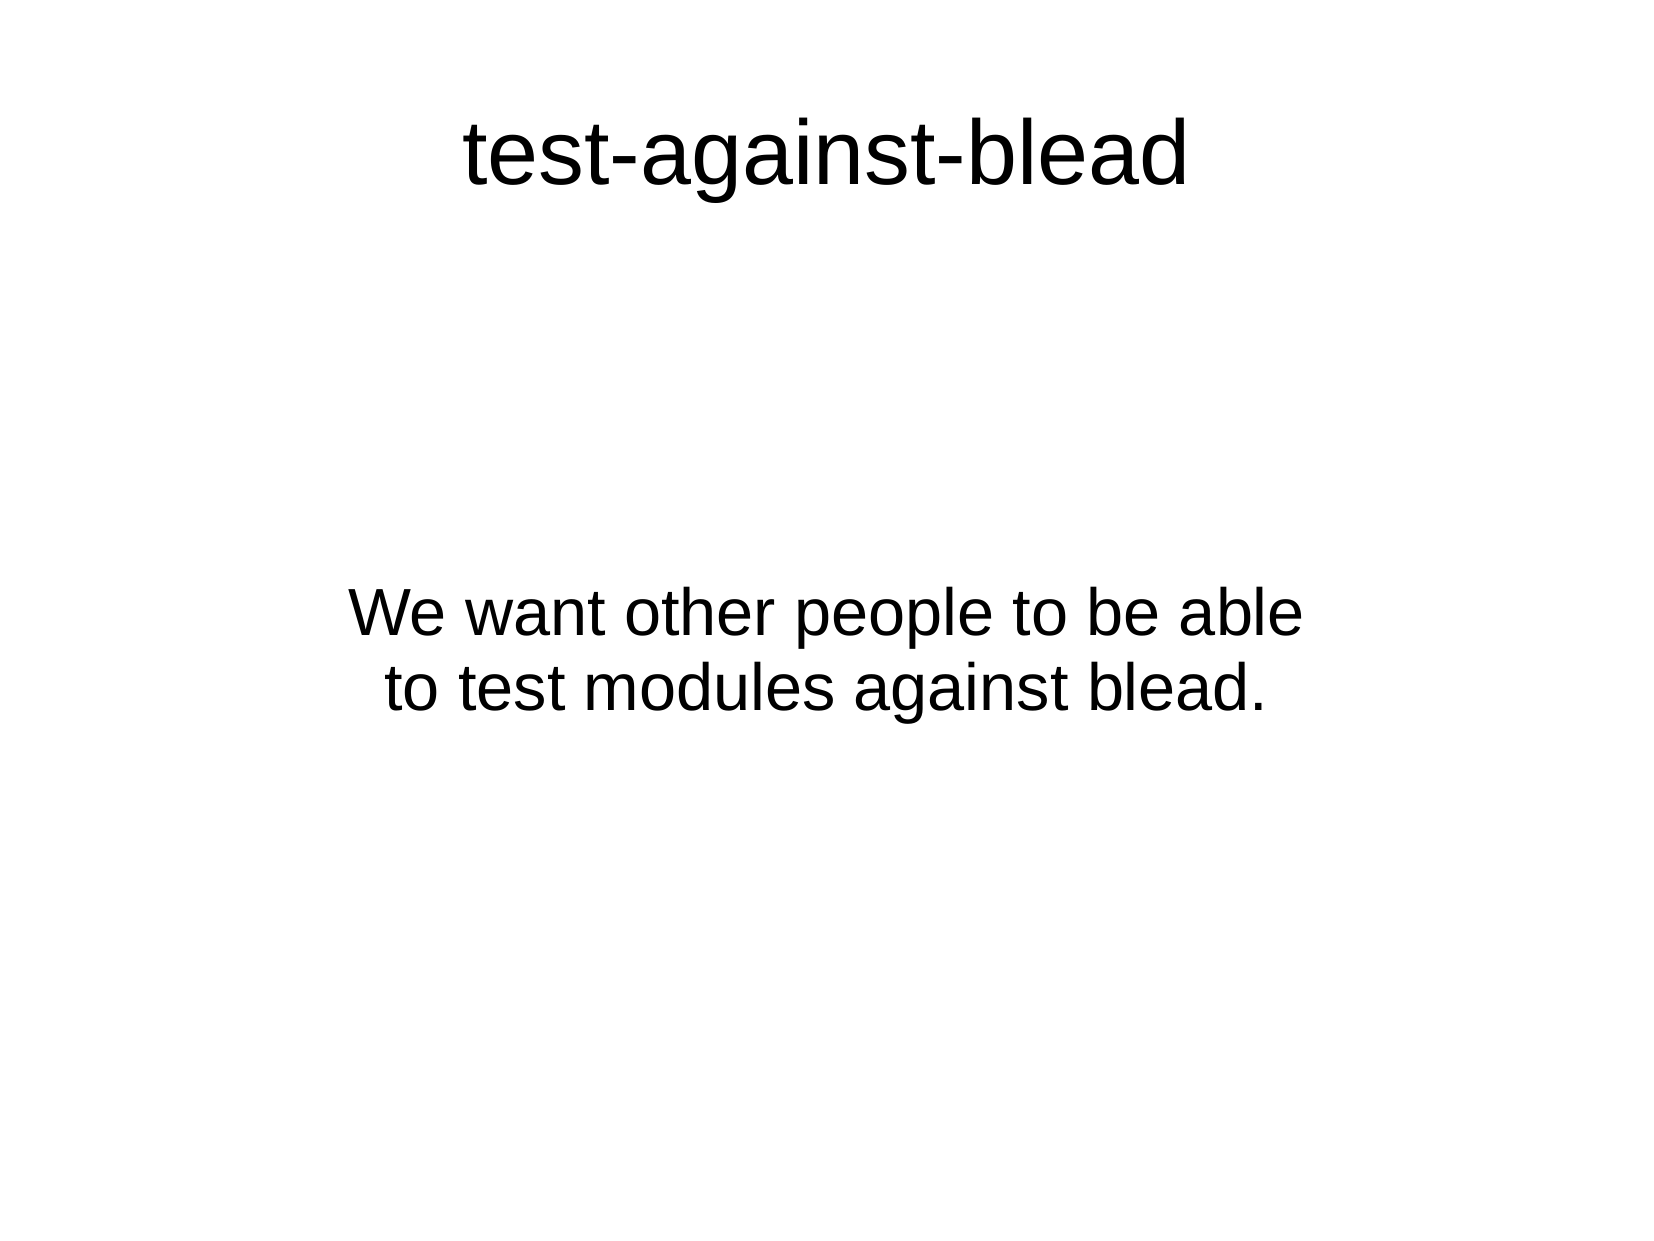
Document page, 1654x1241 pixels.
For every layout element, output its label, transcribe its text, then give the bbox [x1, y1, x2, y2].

title test-against-blead [82, 49, 1571, 257]
subtitle We want other people to be able to test modules against blead. [82, 290, 1571, 1010]
